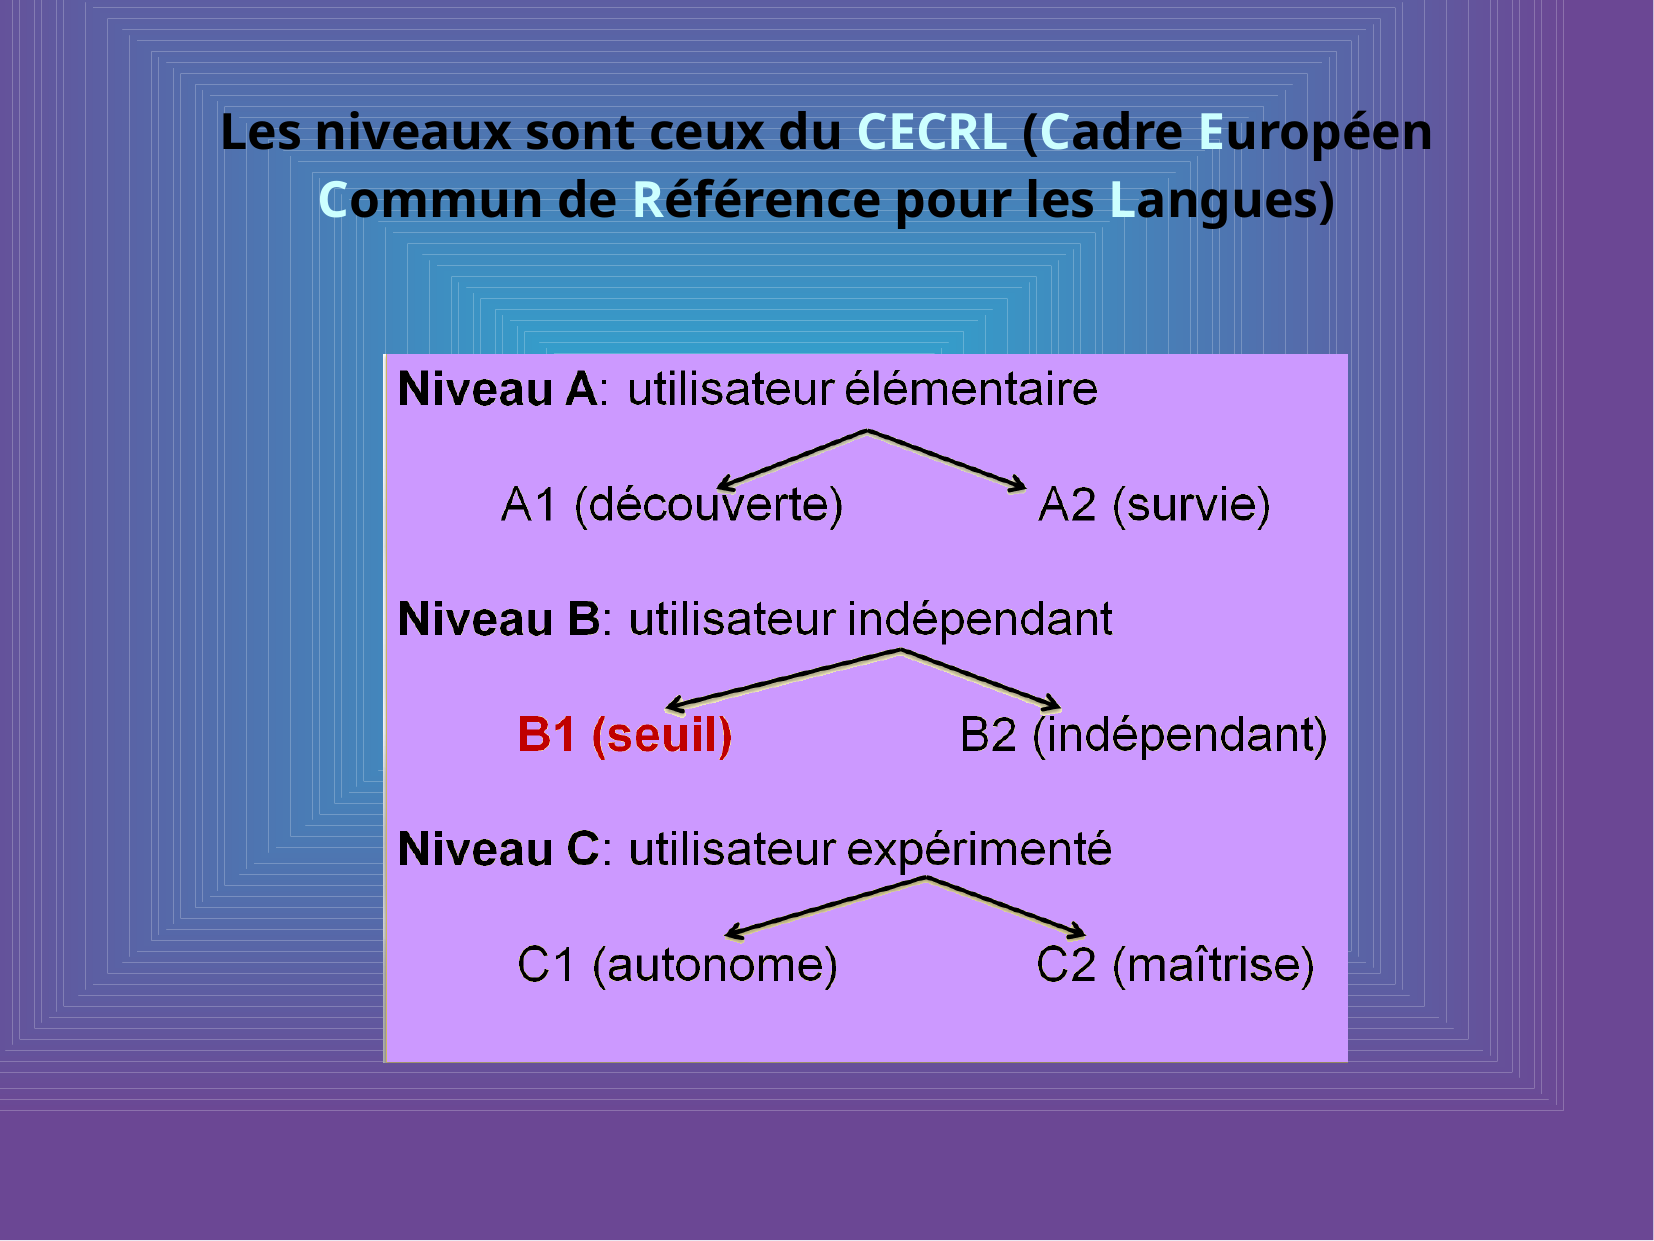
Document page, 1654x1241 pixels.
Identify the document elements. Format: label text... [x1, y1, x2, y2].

picture [383, 354, 1348, 1063]
text_box Les niveaux sont ceux du CECRL (Cadre Européen Commun de Référence pour les Langues) [177, 88, 1477, 315]
